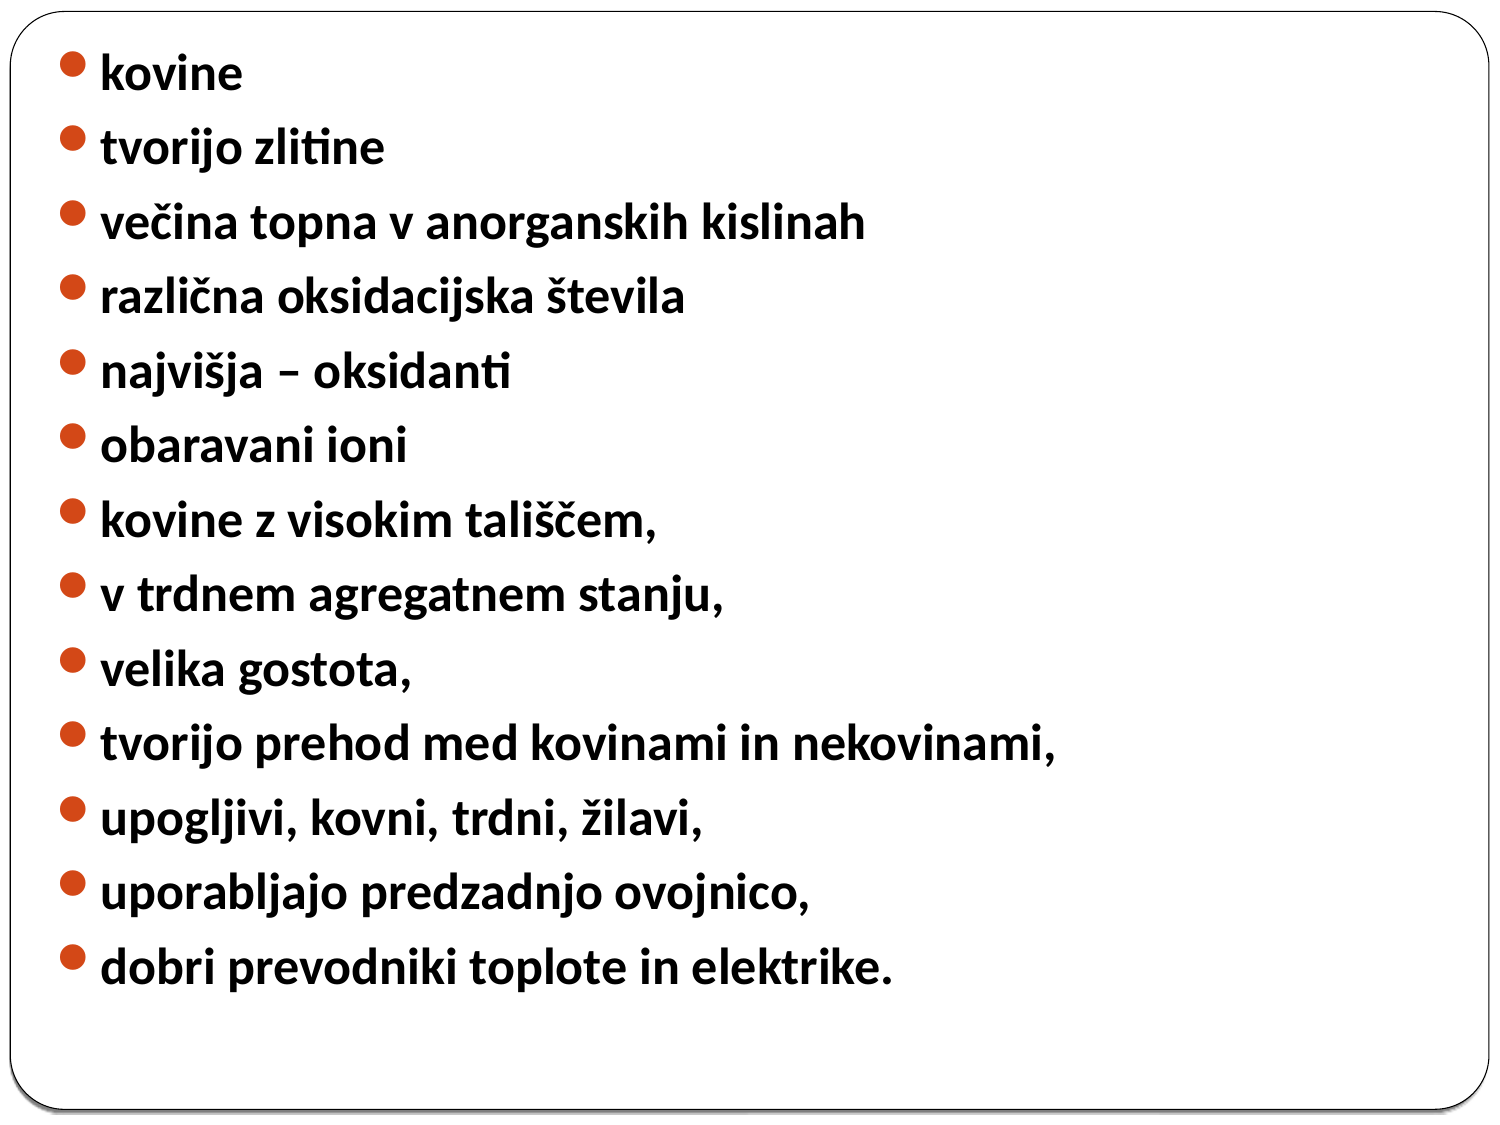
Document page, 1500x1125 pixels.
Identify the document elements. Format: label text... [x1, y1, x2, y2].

list kovine tvorijo zlitine večina topna v anorganskih kislinah različna oksidacijska števila najvišja – oksidanti obaravani ioni kovine z visokim tališčem, v trdnem agregatnem stanju, velika gostota, tvorijo prehod med kovinami in nekovinami, upogljivi, kovni, trdni, žilavi, uporabljajo predzadnjo ovojnico, dobri prevodniki toplote in elektrike. [41, 31, 1424, 1024]
